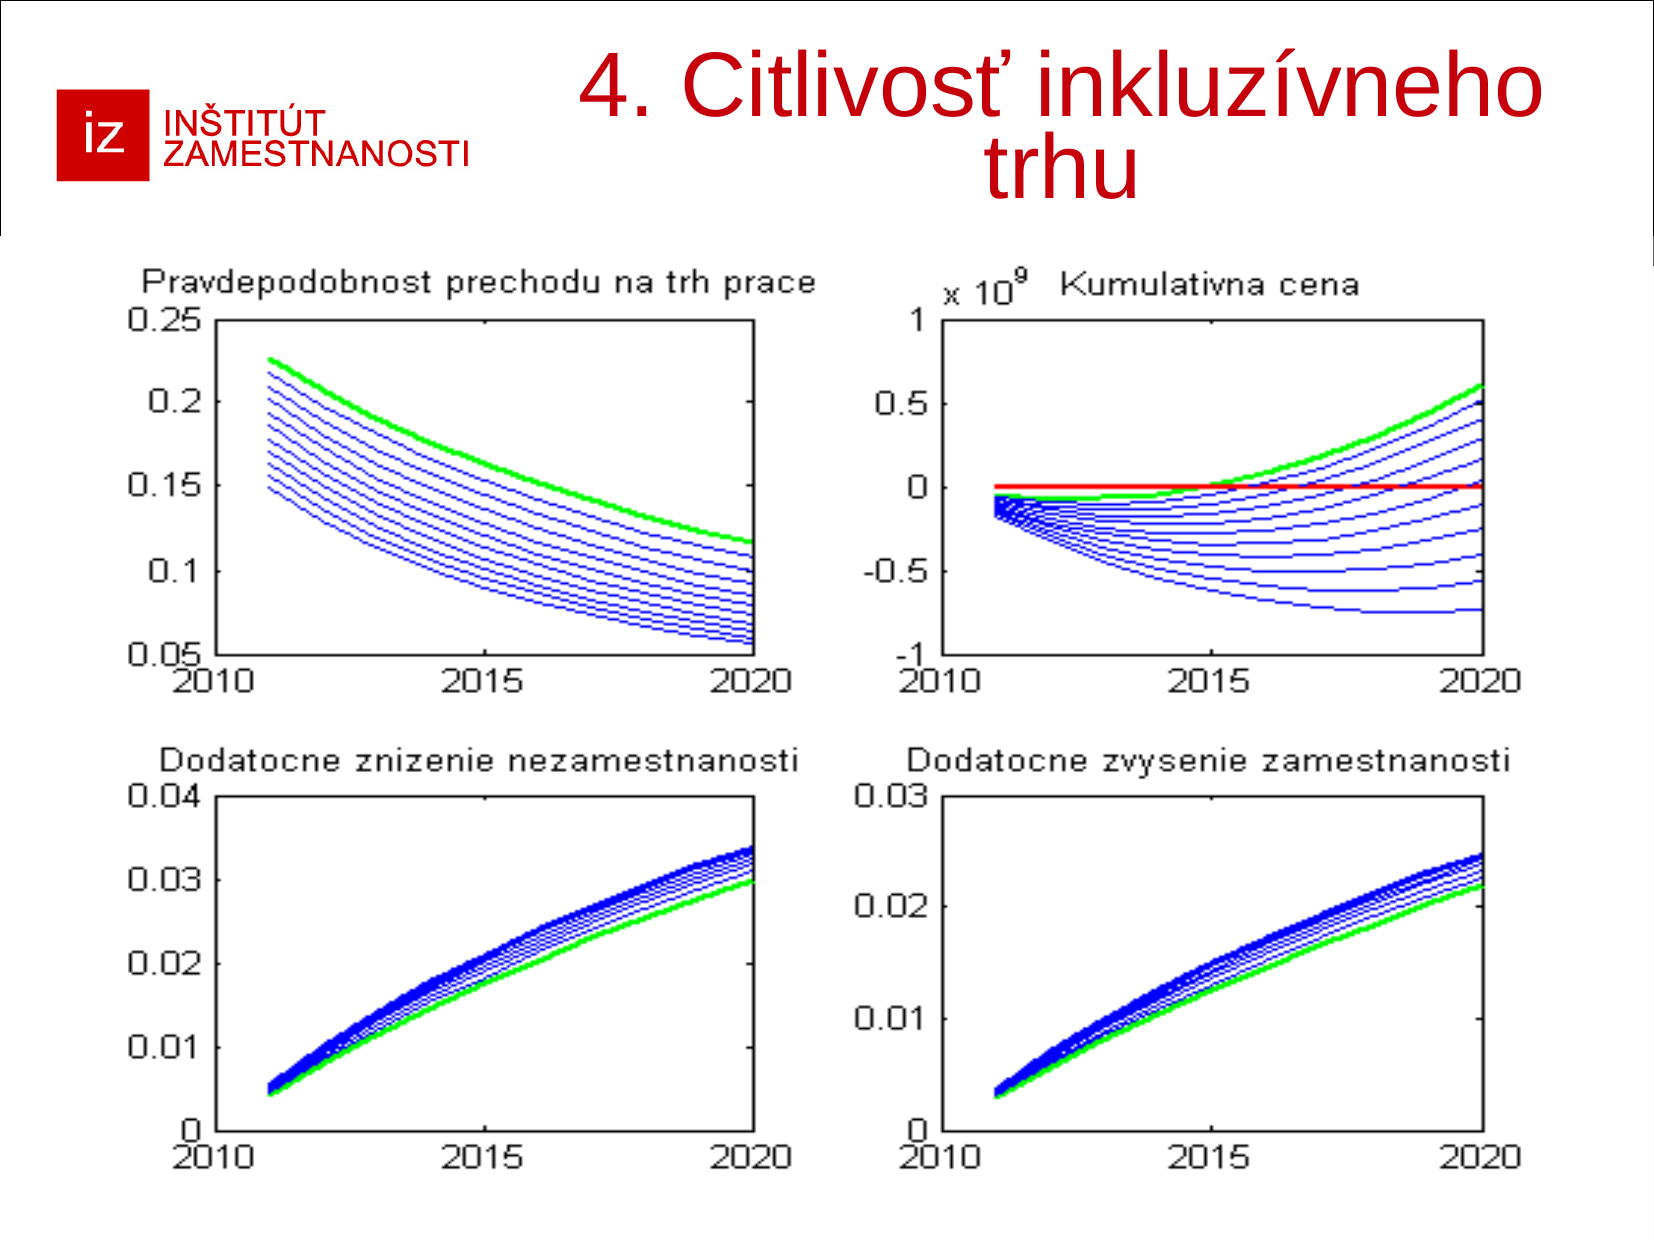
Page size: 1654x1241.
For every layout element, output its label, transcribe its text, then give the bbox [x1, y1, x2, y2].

title 4. Citlivosť inkluzívneho trhu [561, 29, 1565, 236]
picture [0, 8, 1654, 1241]
